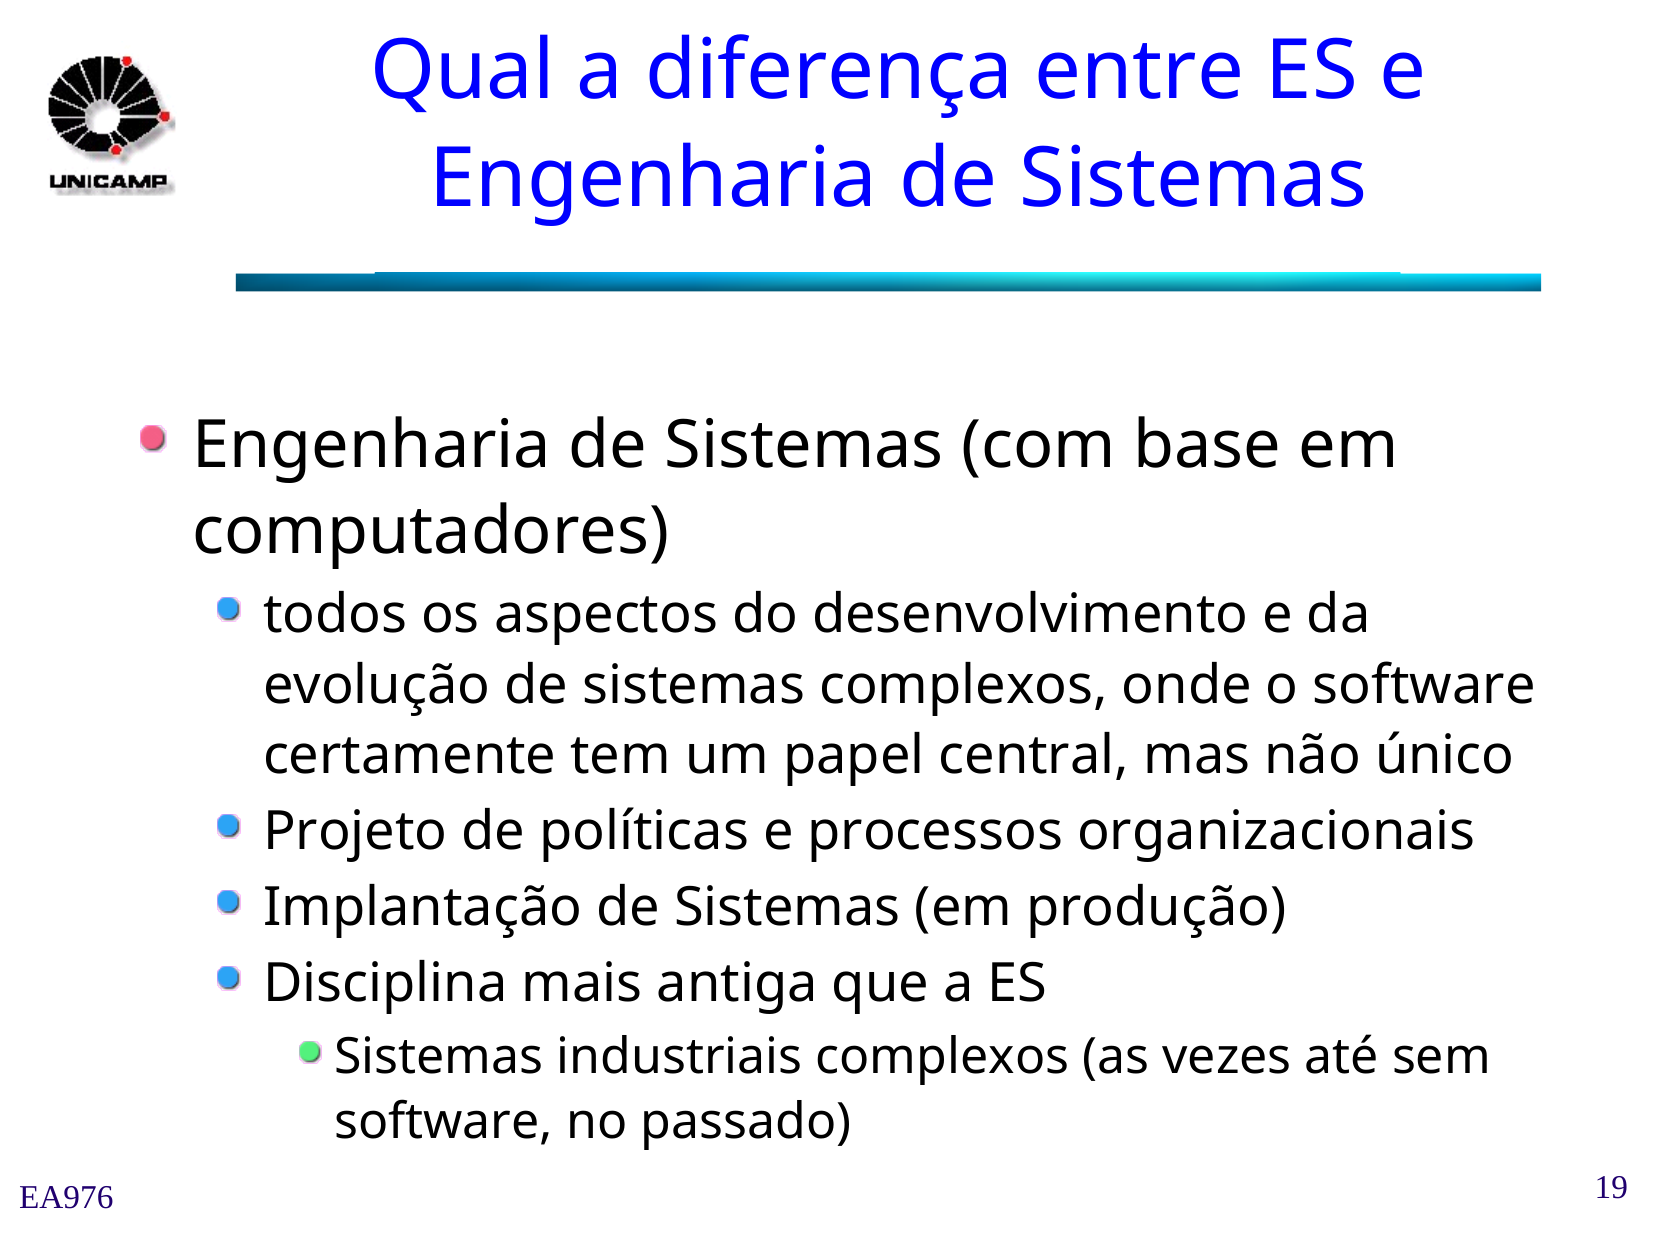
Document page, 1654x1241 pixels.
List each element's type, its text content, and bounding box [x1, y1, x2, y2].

picture [125, 272, 1654, 295]
title Qual a diferença entre ES e Engenharia de Sistemas [264, 21, 1534, 229]
list Engenharia de Sistemas (com base em computadores) todos os aspectos do desenvolvimento e da evolução de sistemas complexos, onde o software certamente tem um papel central, mas não único Projeto de políticas e processos organizacionais Implantação de Sistemas (em produção) Disciplina mais antiga que a ES Sistemas industriais complexos (as vezes até sem software, no passado) [121, 398, 1595, 1182]
